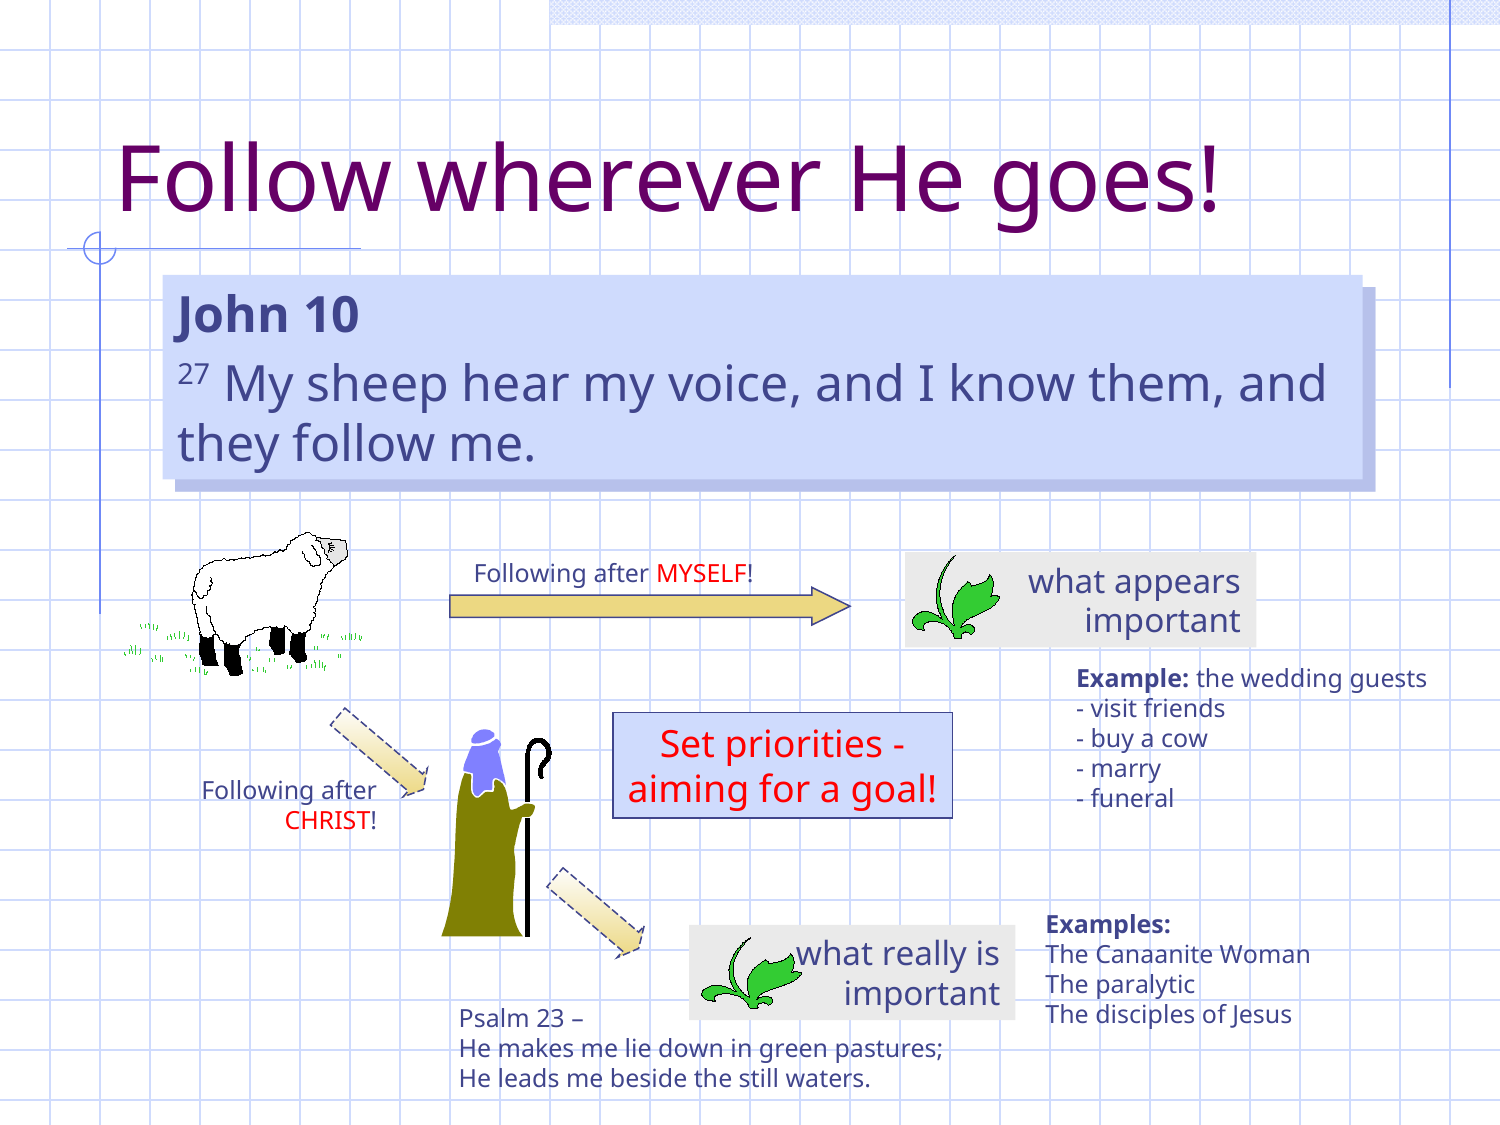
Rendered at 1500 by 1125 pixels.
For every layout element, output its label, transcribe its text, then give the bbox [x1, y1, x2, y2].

text_box [471, 729, 495, 744]
text_box Following after MYSELF! [458, 549, 769, 596]
title Follow wherever He goes! [99, 49, 1375, 238]
picture [549, 0, 1449, 25]
text_box [701, 937, 802, 1009]
text_box [449, 587, 850, 625]
picture [1451, 0, 1500, 25]
text_box what appears important [905, 552, 1257, 648]
text_box Examples: The Canaanite Woman The paralytic The disciples of Jesus [1030, 901, 1327, 1037]
text_box [525, 738, 552, 802]
text_box Example: the wedding guests - visit friends - buy a cow - marry - funeral [1061, 655, 1443, 821]
text_box Following after CHRIST! [186, 766, 393, 843]
text_box Set priorities - aiming for a goal! [612, 712, 953, 818]
text_box [441, 738, 535, 937]
text_box what really is important [689, 924, 1016, 1021]
text_box John 10 27 My sheep hear my voice, and I know them, and they follow me. [162, 274, 1363, 480]
text_box Psalm 23 – He makes me lie down in green pastures; He leads me beside the still waters. [443, 995, 960, 1101]
text_box [525, 818, 530, 937]
text_box [912, 555, 1000, 639]
text_box [546, 867, 645, 958]
text_box [192, 532, 348, 675]
text_box [330, 708, 428, 797]
